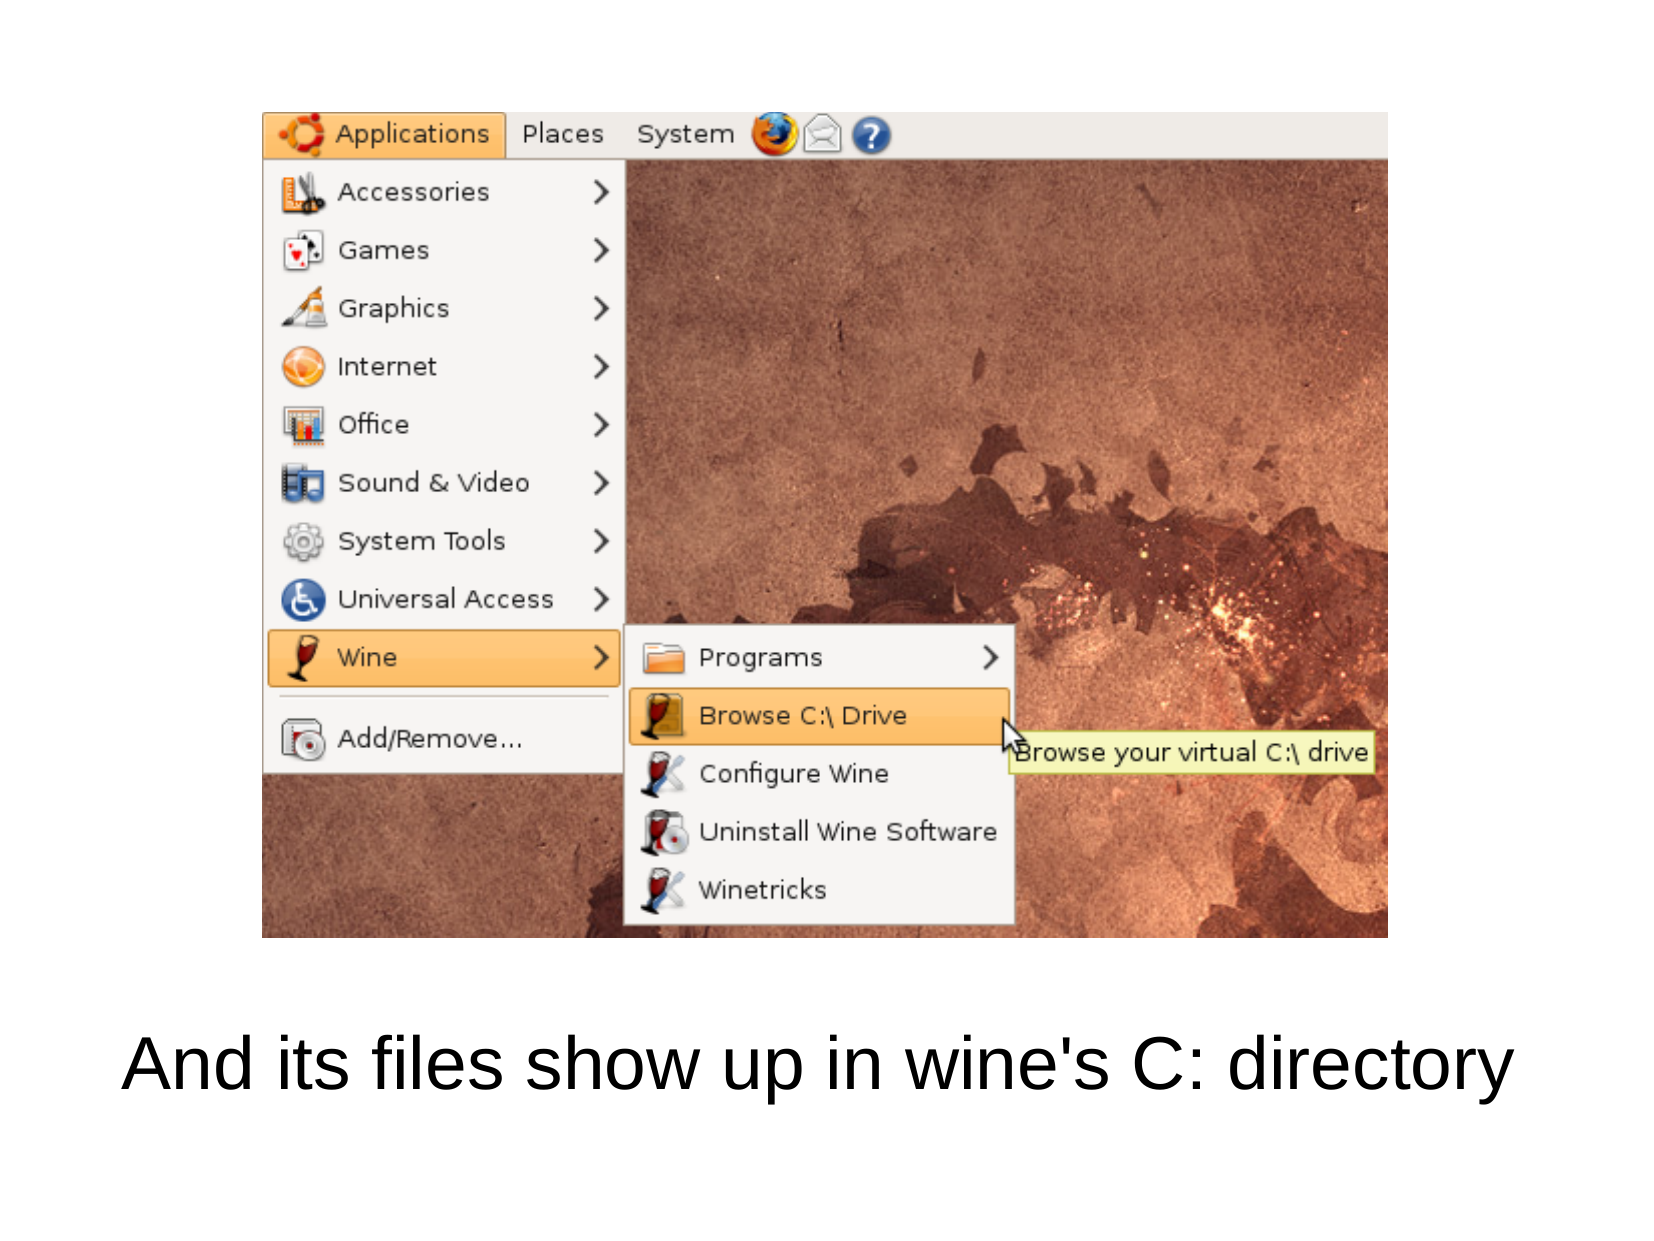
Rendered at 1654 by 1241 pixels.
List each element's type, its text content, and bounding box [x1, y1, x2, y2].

picture [262, 112, 1388, 938]
title And its files show up in wine's C: directory [74, 970, 1563, 1163]
